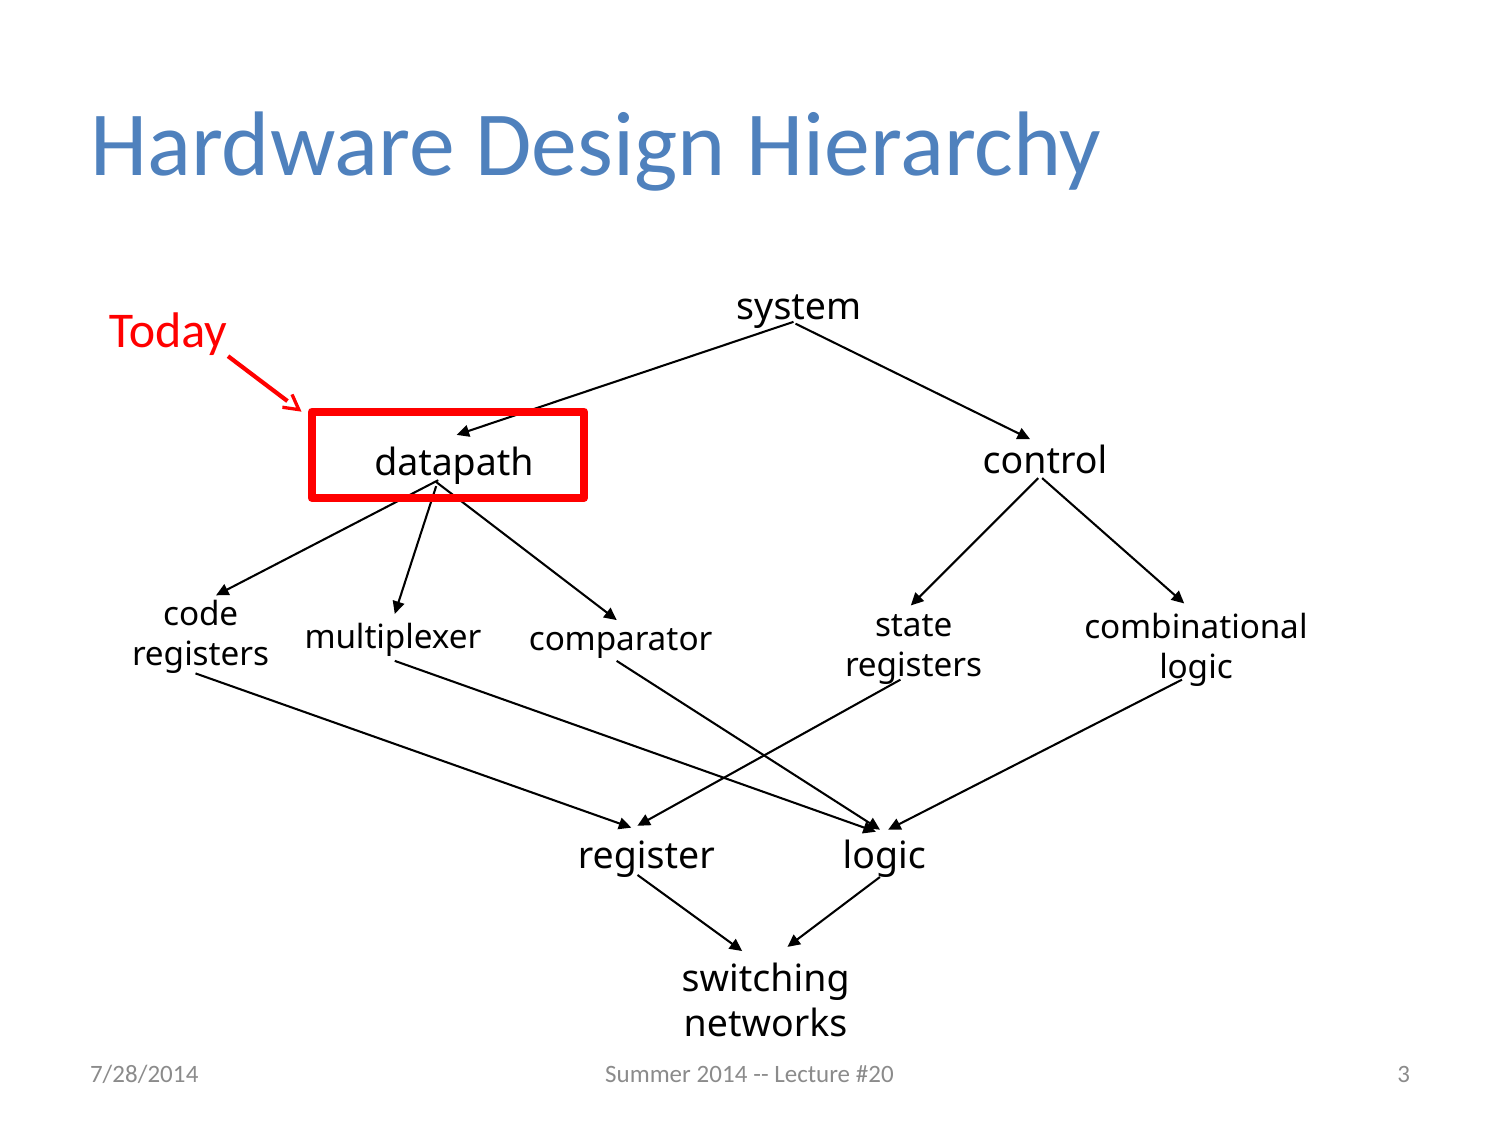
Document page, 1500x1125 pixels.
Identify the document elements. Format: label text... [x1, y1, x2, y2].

title Hardware Design Hierarchy [75, 45, 1425, 233]
text_box multiplexer [301, 610, 526, 667]
text_box Today [94, 289, 242, 365]
text_box code registers [124, 588, 277, 679]
text_box logic [880, 850, 892, 866]
slide_number 7/28/2014 [75, 1042, 425, 1103]
text_box register [574, 826, 750, 882]
text_box state registers [788, 598, 1040, 689]
text_box combinational logic [1018, 600, 1374, 691]
text_box logic [839, 826, 978, 882]
text_box datapath [371, 433, 571, 490]
footer Summer 2014 -- Lecture #20 [512, 1042, 988, 1103]
text_box control [979, 431, 1146, 488]
text_box switching networks [613, 950, 918, 1041]
text_box system [733, 277, 902, 333]
slide_number <number> [1074, 1042, 1425, 1103]
text_box comparator [525, 612, 754, 669]
